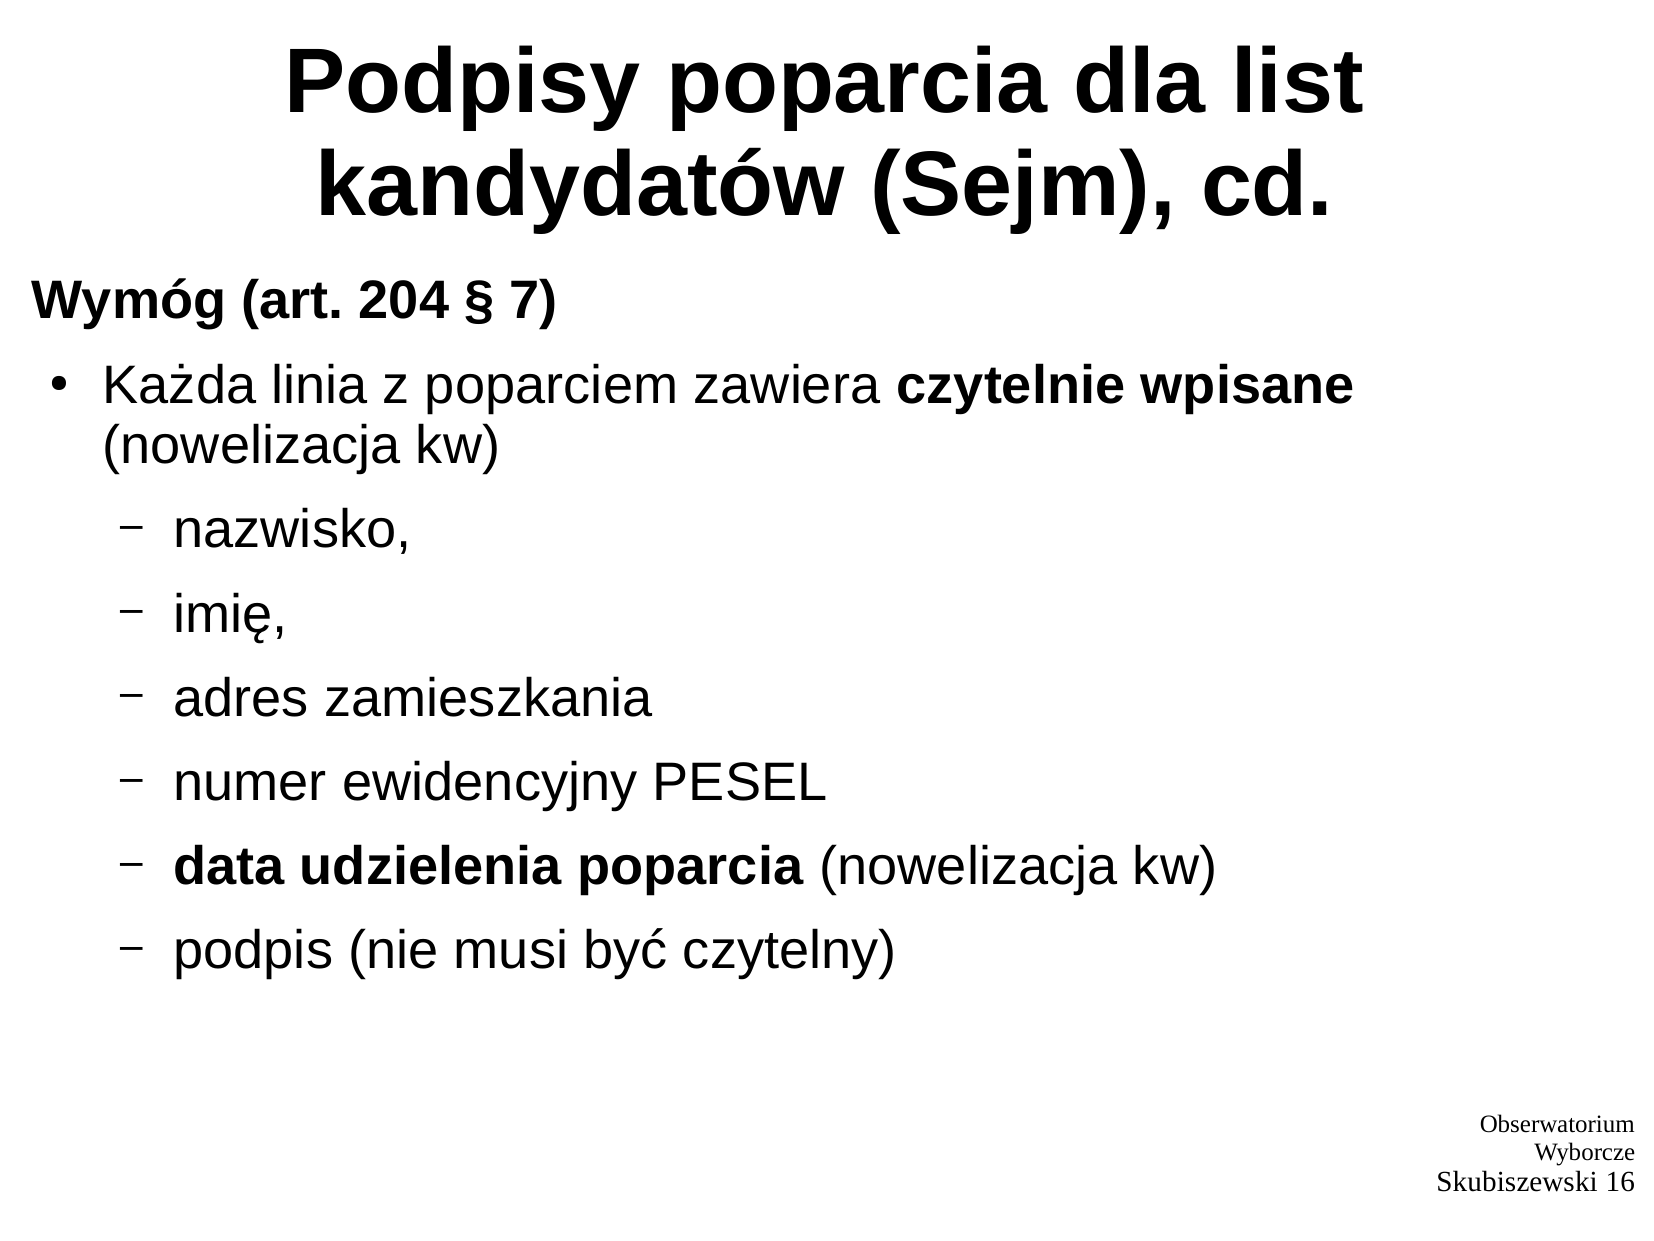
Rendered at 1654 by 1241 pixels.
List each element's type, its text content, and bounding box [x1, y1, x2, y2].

list Wymóg (art. 204 § 7) Każda linia z poparciem zawiera czytelnie wpisane (nowelizacja kw) nazwisko, imię, adres zamieszkania numer ewidencyjny PESEL data udzielenia poparcia (nowelizacja kw) podpis (nie musi być czytelny) [31, 270, 1622, 1167]
title Podpisy poparcia dla list kandydatów (Sejm), cd. [15, 30, 1636, 271]
